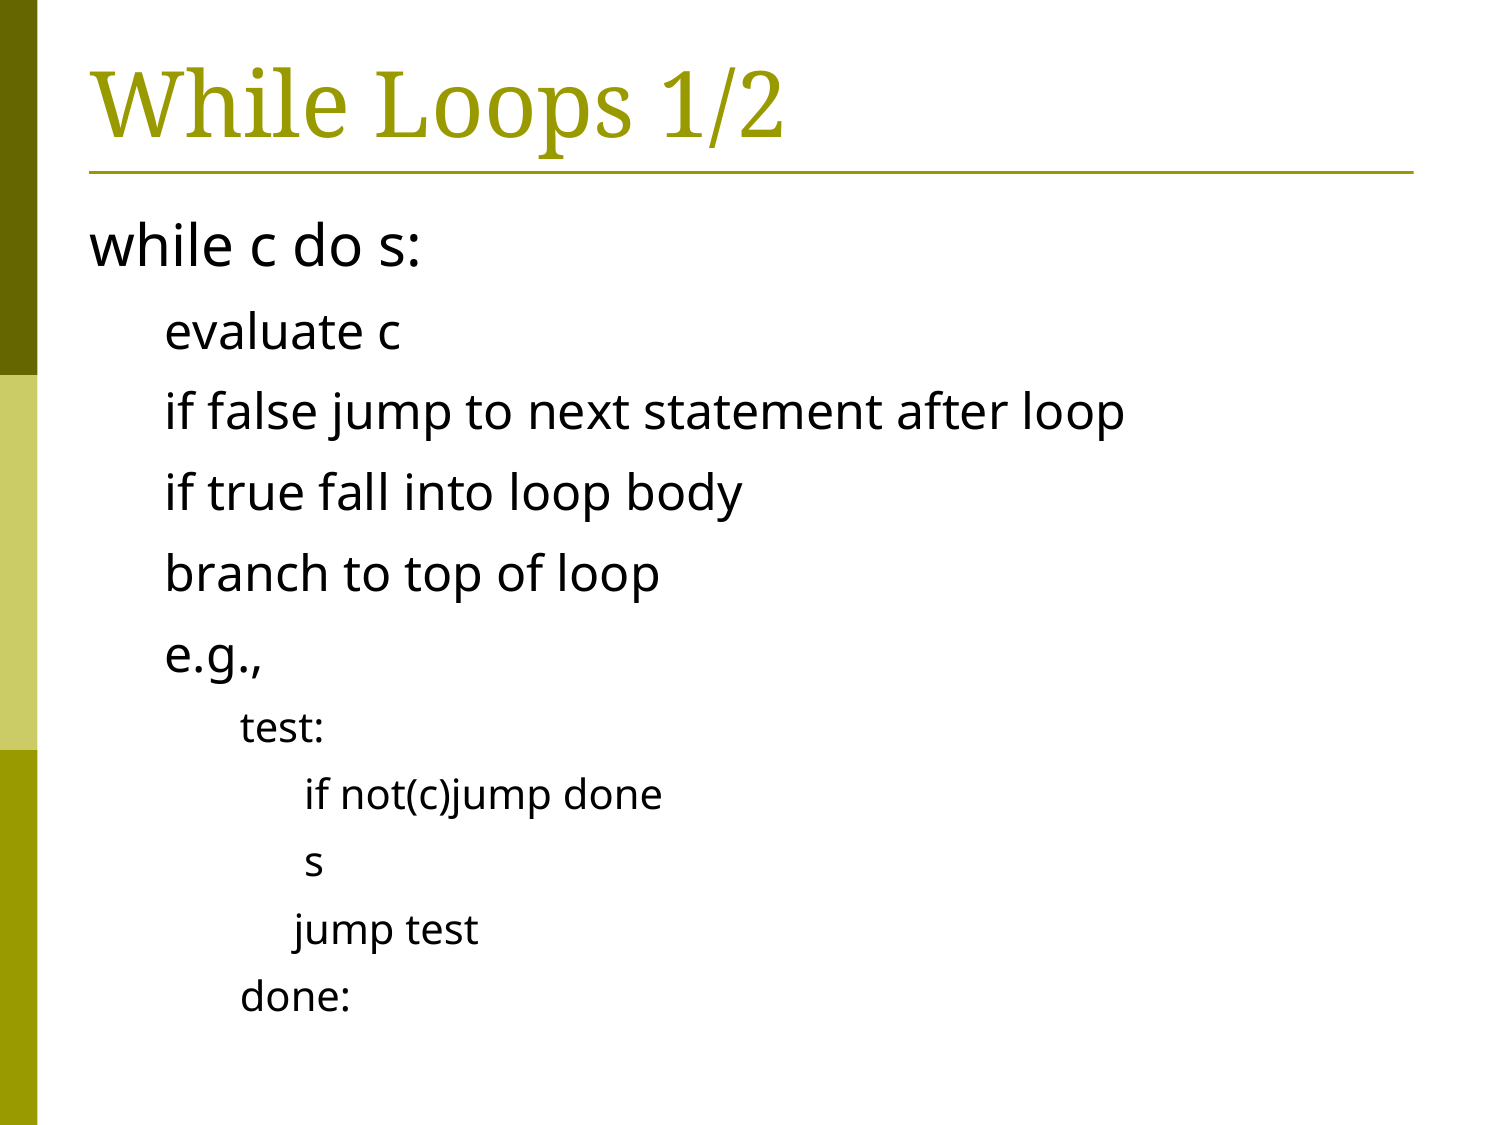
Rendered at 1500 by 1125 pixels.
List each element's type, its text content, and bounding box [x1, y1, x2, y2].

list while c do s: evaluate c if false jump to next statement after loop if true fall into loop body branch to top of loop e.g., test: if not(c)jump done s jump test done: [75, 196, 1426, 1006]
title While Loops 1/2 [75, 45, 1426, 173]
